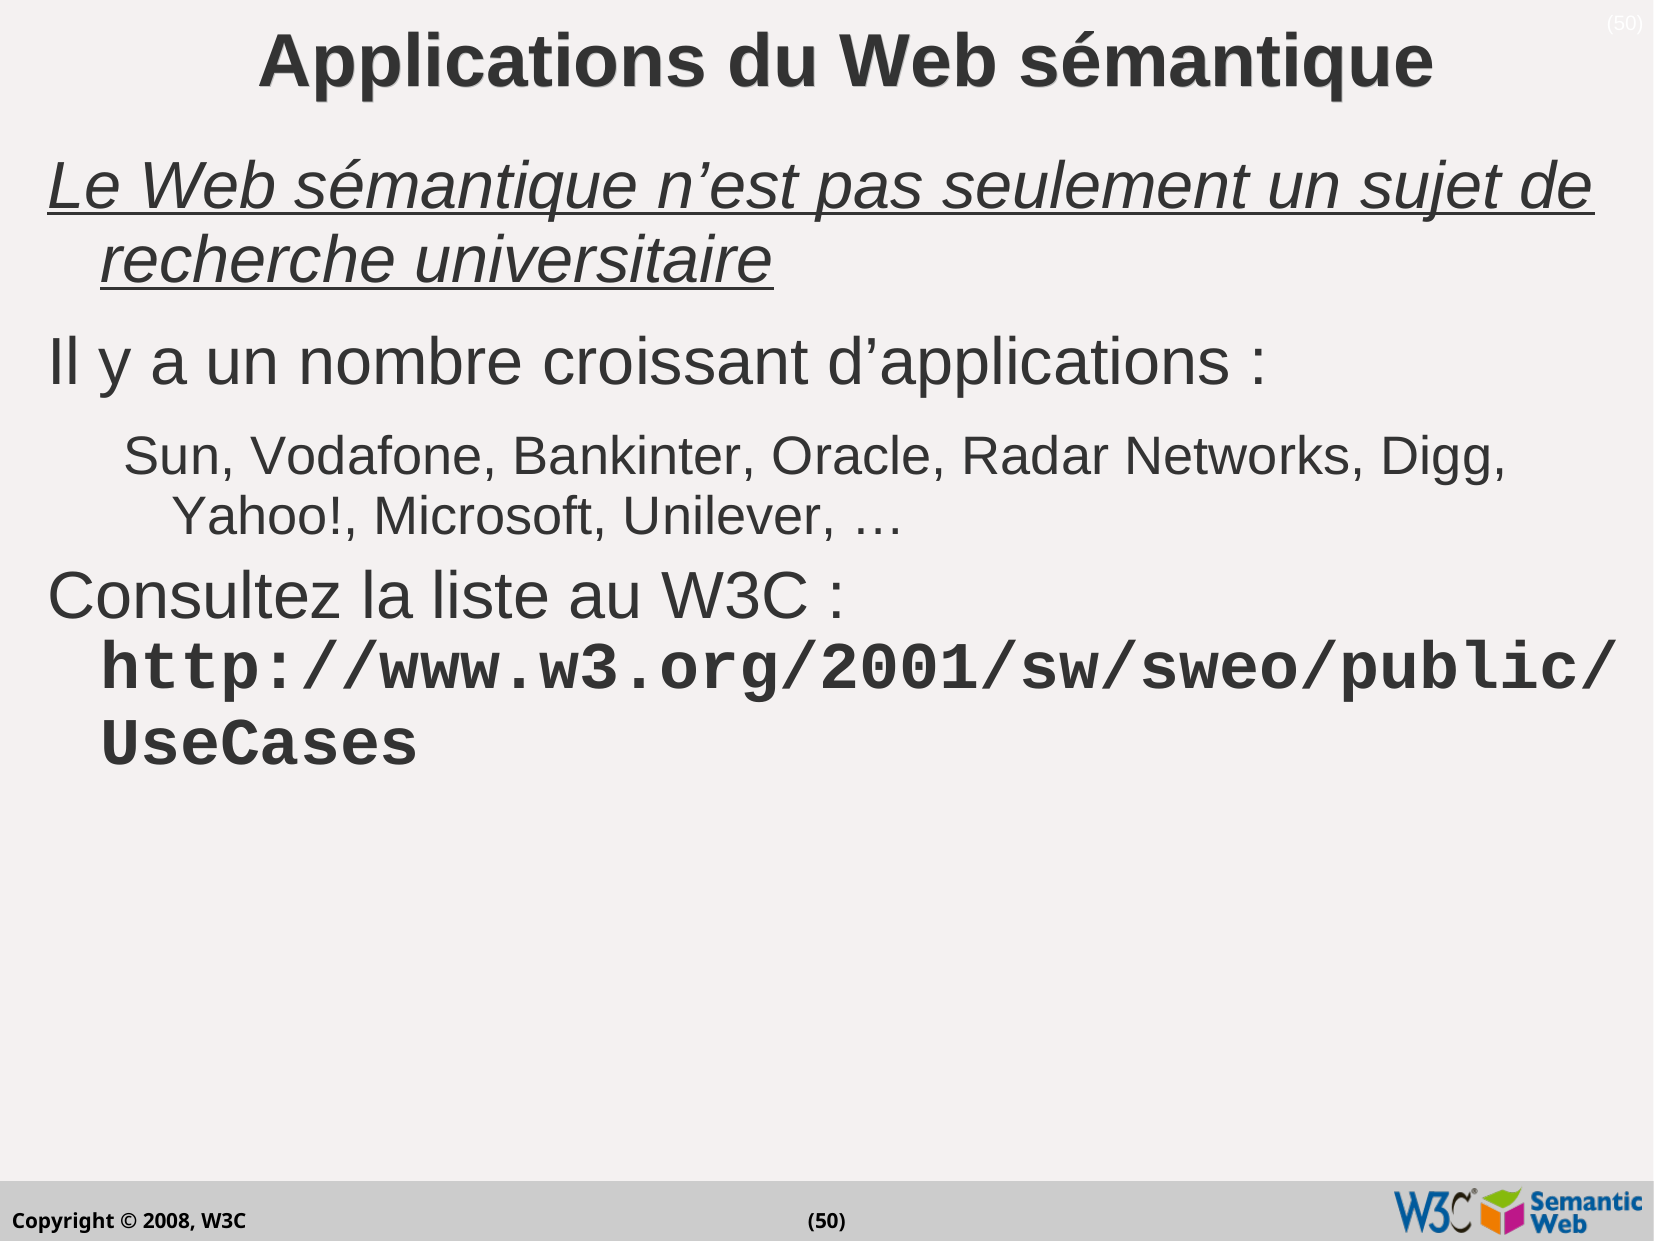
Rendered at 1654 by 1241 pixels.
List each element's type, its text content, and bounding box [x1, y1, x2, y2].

list Le Web sémantique n’est pas seulement un sujet de recherche universitaire Il y a un nombre croissant d’applications : Sun, Vodafone, Bankinter, Oracle, Radar Networks, Digg, Yahoo!, Microsoft, Unilever, … Consultez la liste au W3C : http://www.w3.org/2001/sw/sweo/public/UseCases [29, 147, 1624, 1119]
title Applications du Web sémantique [81, 7, 1613, 111]
picture [1394, 1185, 1642, 1235]
